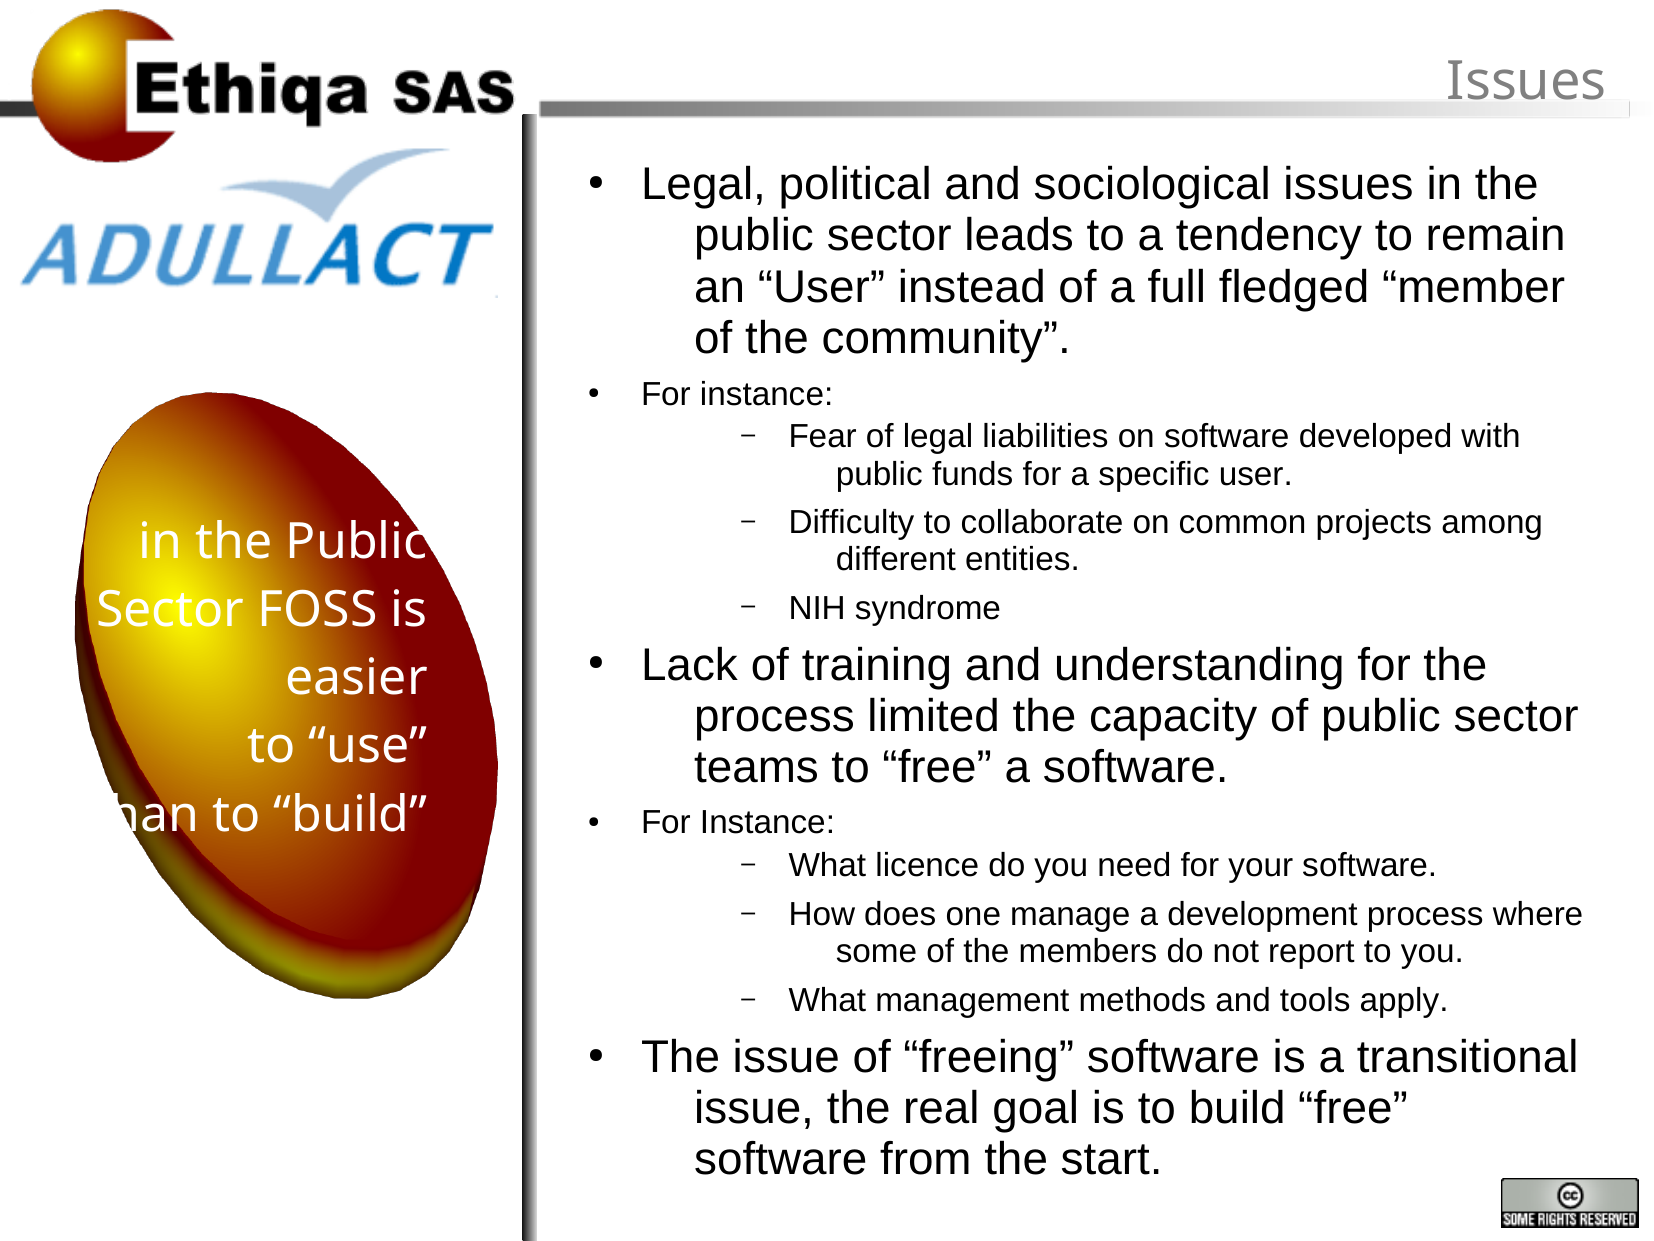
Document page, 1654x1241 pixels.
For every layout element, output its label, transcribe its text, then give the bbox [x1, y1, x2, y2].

picture [0, 5, 1654, 298]
title Issues [353, 20, 1608, 136]
picture [1501, 1178, 1639, 1228]
text_box in the Public Sector FOSS is easier to “use” than to “build” [91, 504, 450, 1069]
list Legal, political and sociological issues in the public sector leads to a tendency to remain an “User” instead of a full fledged “member of the community”. For instance: Fear of legal liabilities on software developed with public funds for a specific user. Difficulty to collaborate on common projects among different entities. NIH syndrome Lack of training and understanding for the process limited the capacity of public sector teams to “free” a software. For Instance: What licence do you need for your software. How does one manage a development process where some of the members do not report to you. What management methods and tools apply. The issue of “freeing” software is a transitional issue, the real goal is to build “free” software from the start. [552, 158, 1593, 1185]
